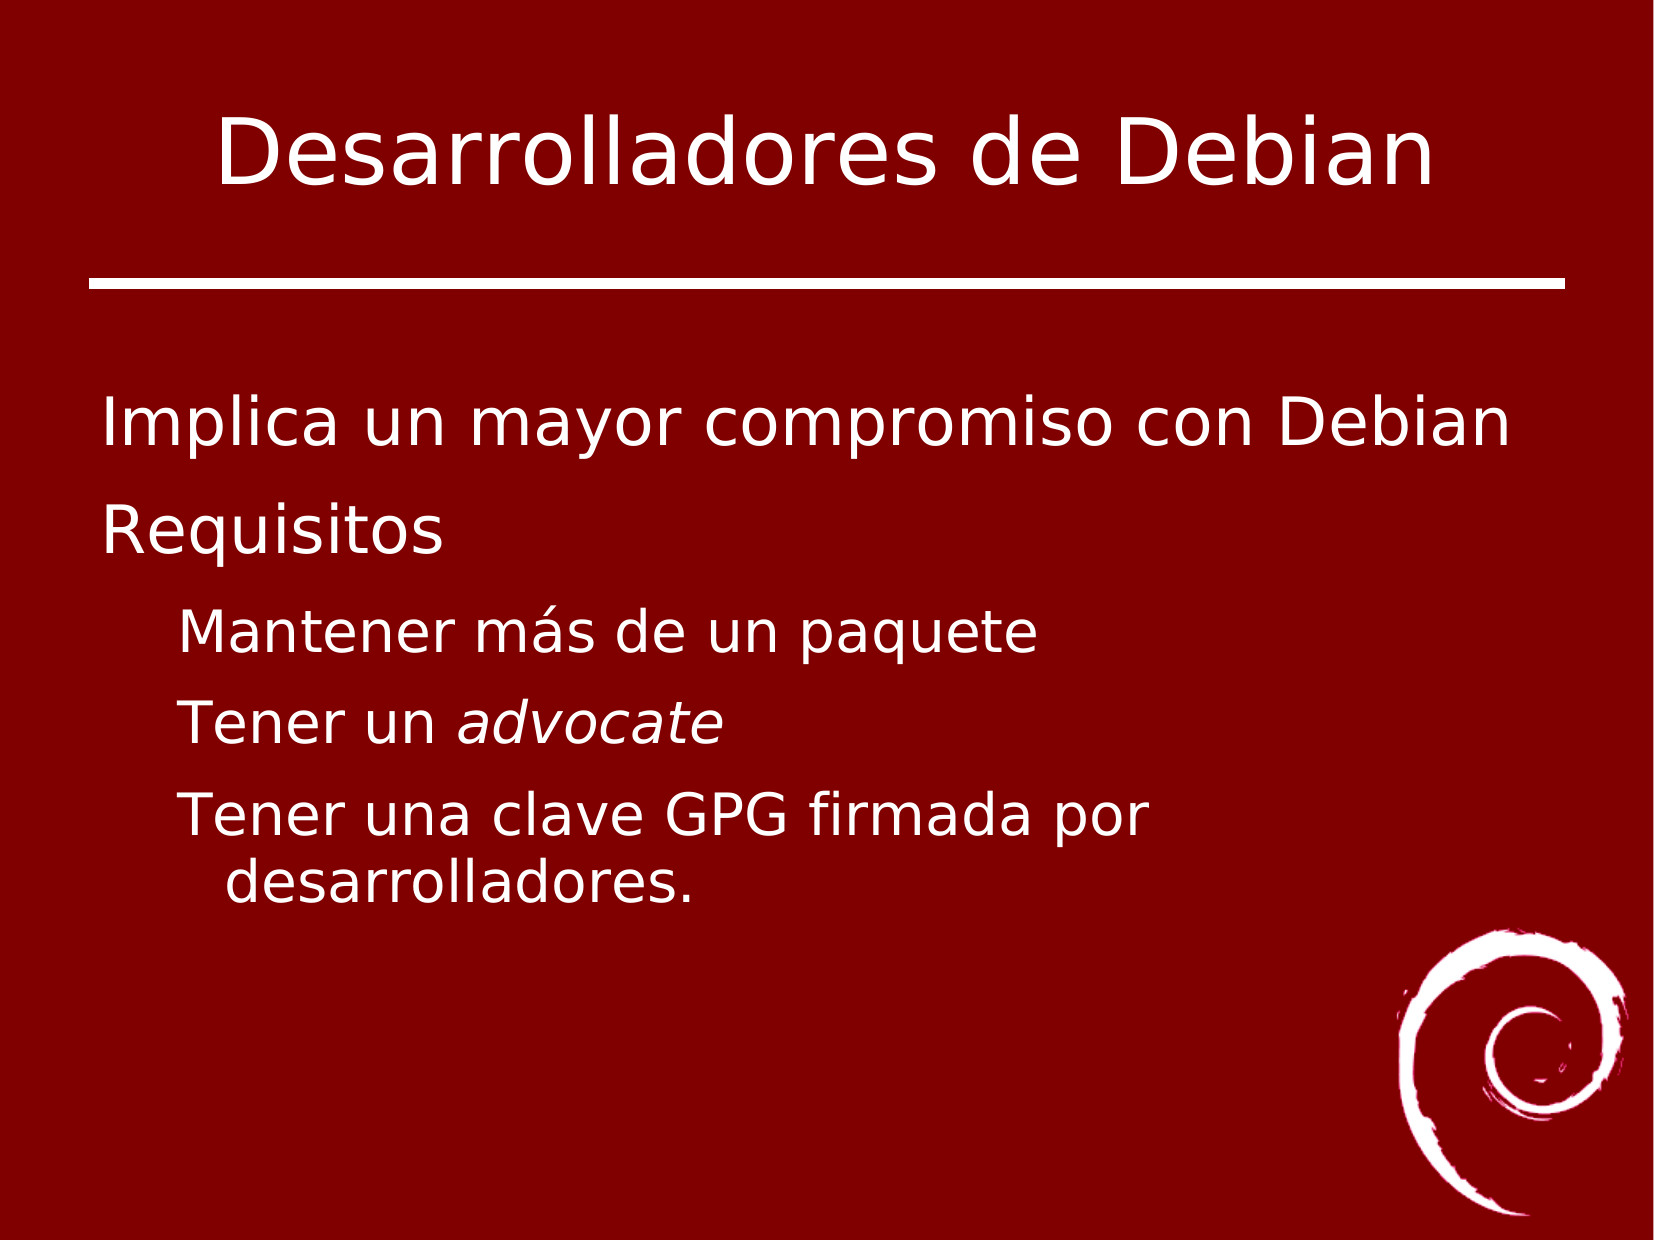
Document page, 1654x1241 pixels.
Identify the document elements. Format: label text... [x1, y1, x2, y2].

title Desarrolladores de Debian [82, 56, 1571, 250]
picture [1394, 925, 1632, 1218]
list Implica un mayor compromiso con Debian Requisitos Mantener más de un paquete Tener un advocate Tener una clave GPG firmada por desarrolladores. [82, 383, 1571, 1094]
